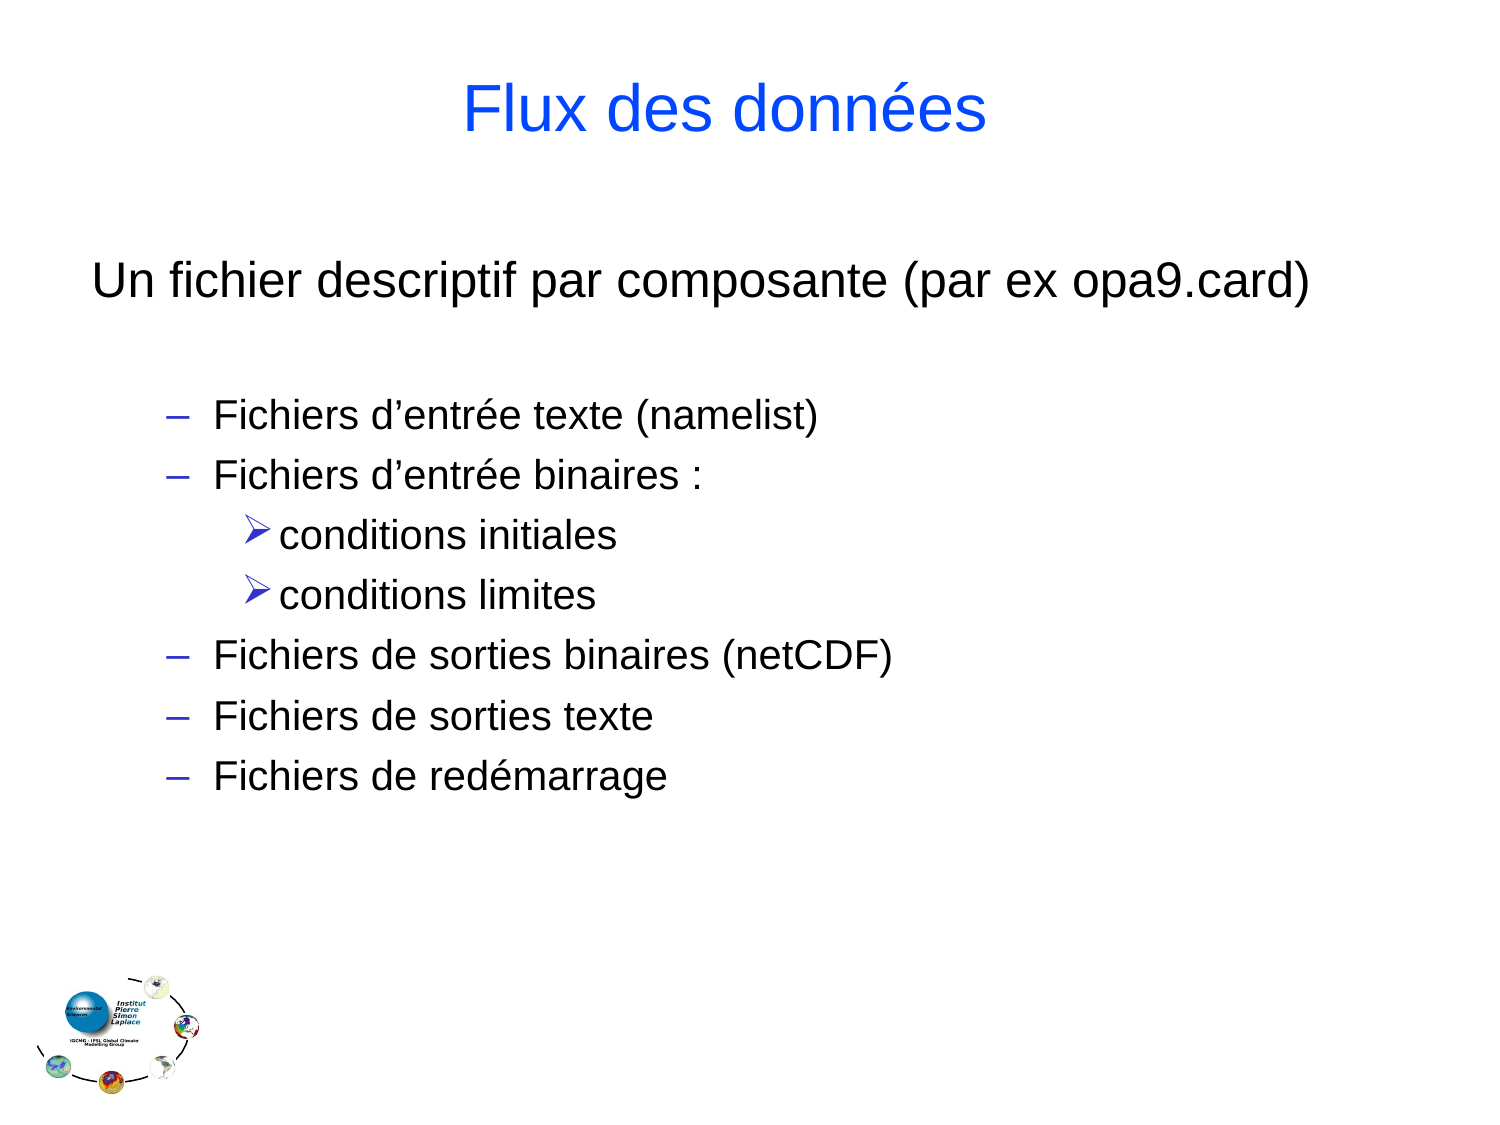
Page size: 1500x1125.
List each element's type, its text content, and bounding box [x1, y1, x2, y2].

picture [97, 1069, 125, 1095]
picture [172, 1013, 200, 1040]
picture [44, 1054, 72, 1079]
picture [148, 1054, 176, 1080]
text_box Un fichier descriptif par composante (par ex opa9.card) Fichiers d’entrée texte (namelist) Fichiers d’entrée binaires : conditions initiales conditions limites Fichiers de sorties binaires (netCDF) Fichiers de sorties texte Fichiers de redémarrage [76, 243, 1402, 846]
picture [65, 974, 170, 1048]
text_box Flux des données [162, 62, 1288, 173]
